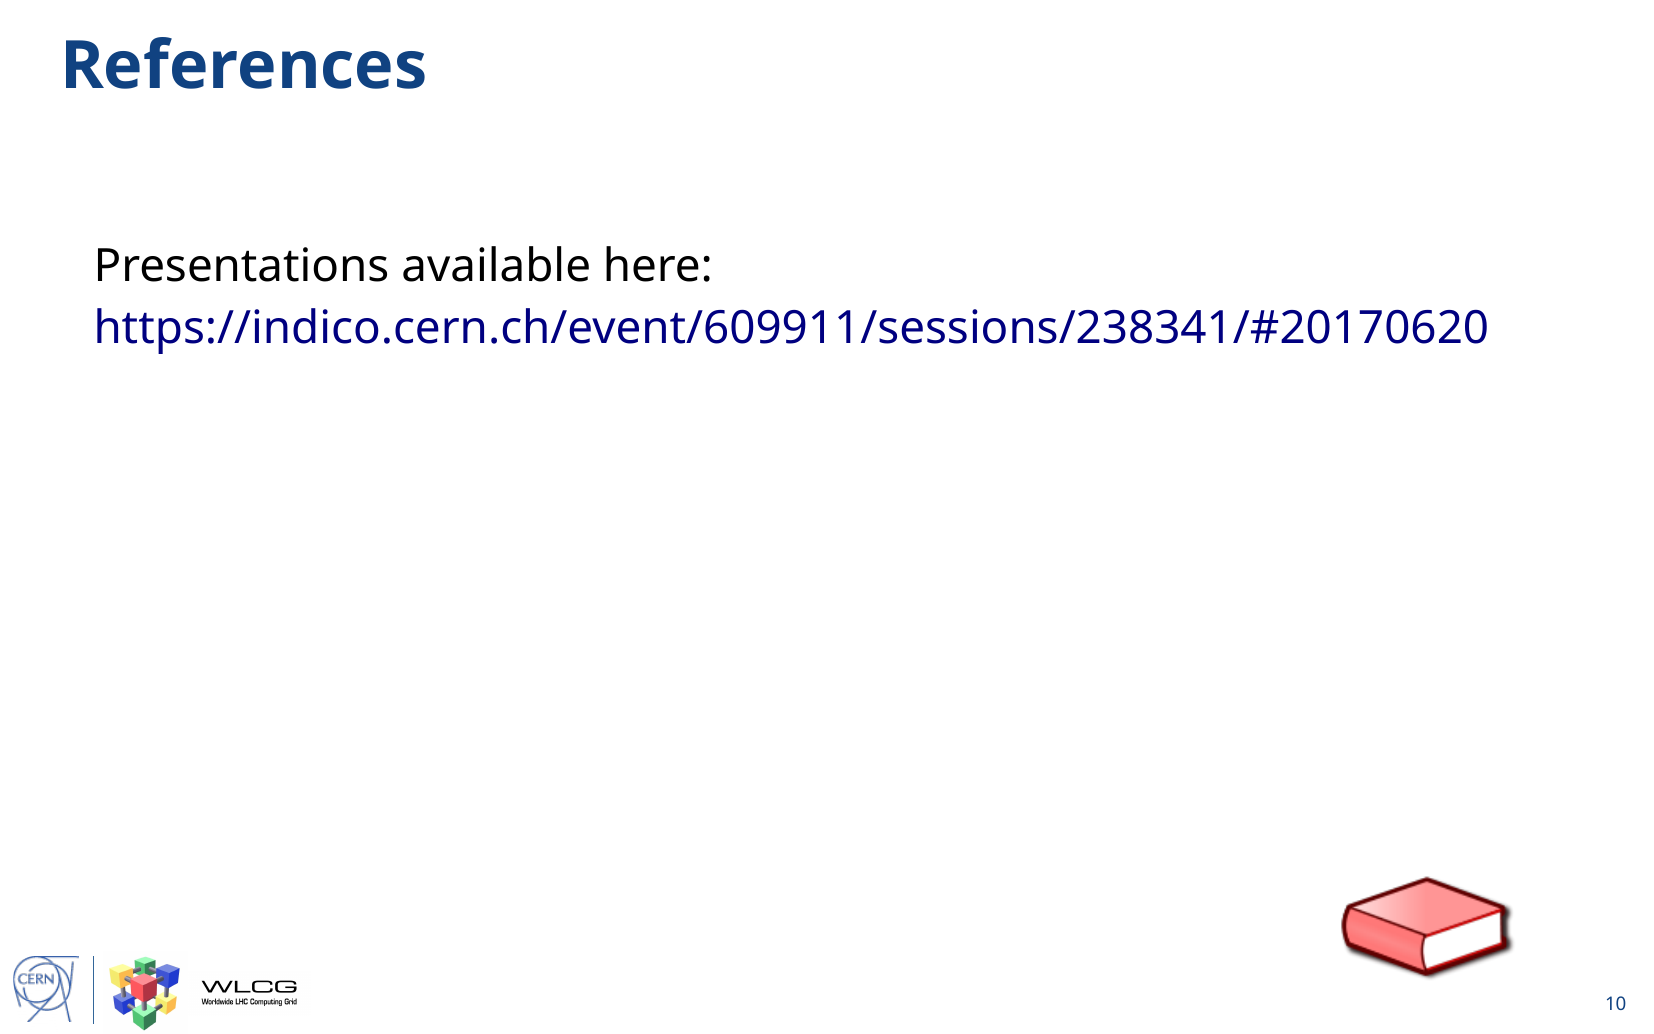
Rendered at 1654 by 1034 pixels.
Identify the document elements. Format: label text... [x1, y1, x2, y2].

text_box Presentations available here: https://indico.cern.ch/event/609911/sessions/238341/#20170620 [78, 225, 1606, 426]
picture [1326, 866, 1527, 992]
picture [103, 951, 311, 1034]
title References [60, 0, 1528, 138]
picture [13, 956, 79, 1032]
